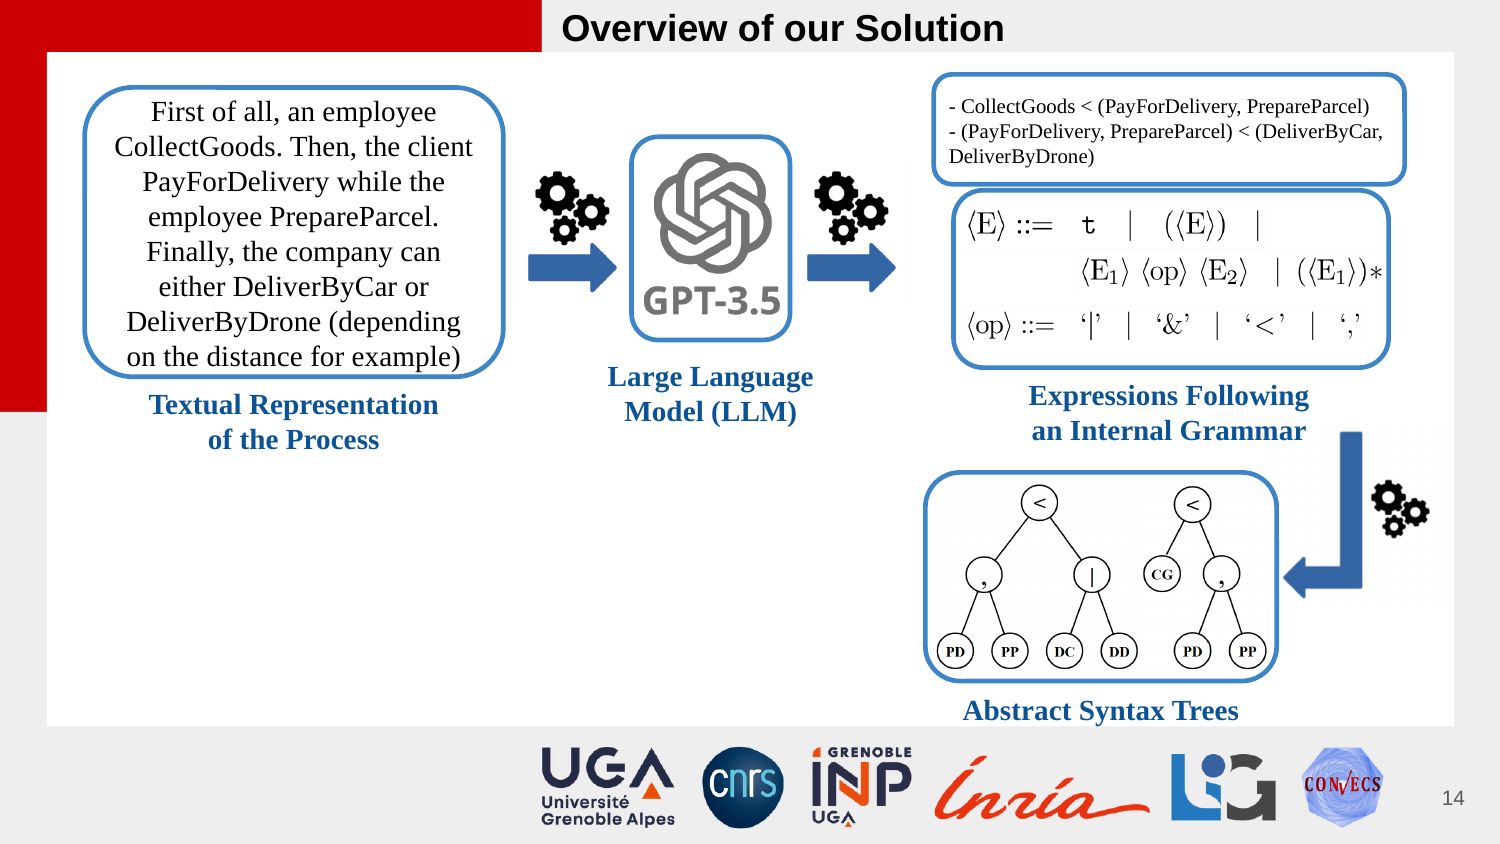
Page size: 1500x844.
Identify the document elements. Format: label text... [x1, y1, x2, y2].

text_box First of all, an employee CollectGoods. Then, the client PayForDelivery while the employee PrepareParcel. Finally, the company can either DeliverByCar or DeliverByDrone (depending on the distance for example) [84, 87, 504, 377]
text_box Expressions Following an Internal Grammar [1006, 359, 1332, 464]
slide_number <numéro> [1389, 764, 1480, 830]
text_box Overview of our Solution [546, 0, 1441, 55]
text_box Textual Representation of the Process [26, 393, 562, 448]
text_box Large Language Model (LLM) [586, 340, 836, 444]
text_box - CollectGoods < (PayForDelivery, PrepareParcel) - (PayForDelivery, PrepareParcel) < (DeliverByCar, DeliverByDrone) [937, 77, 1402, 181]
text_box Abstract Syntax Trees [938, 681, 1264, 736]
picture [0, 0, 1500, 844]
